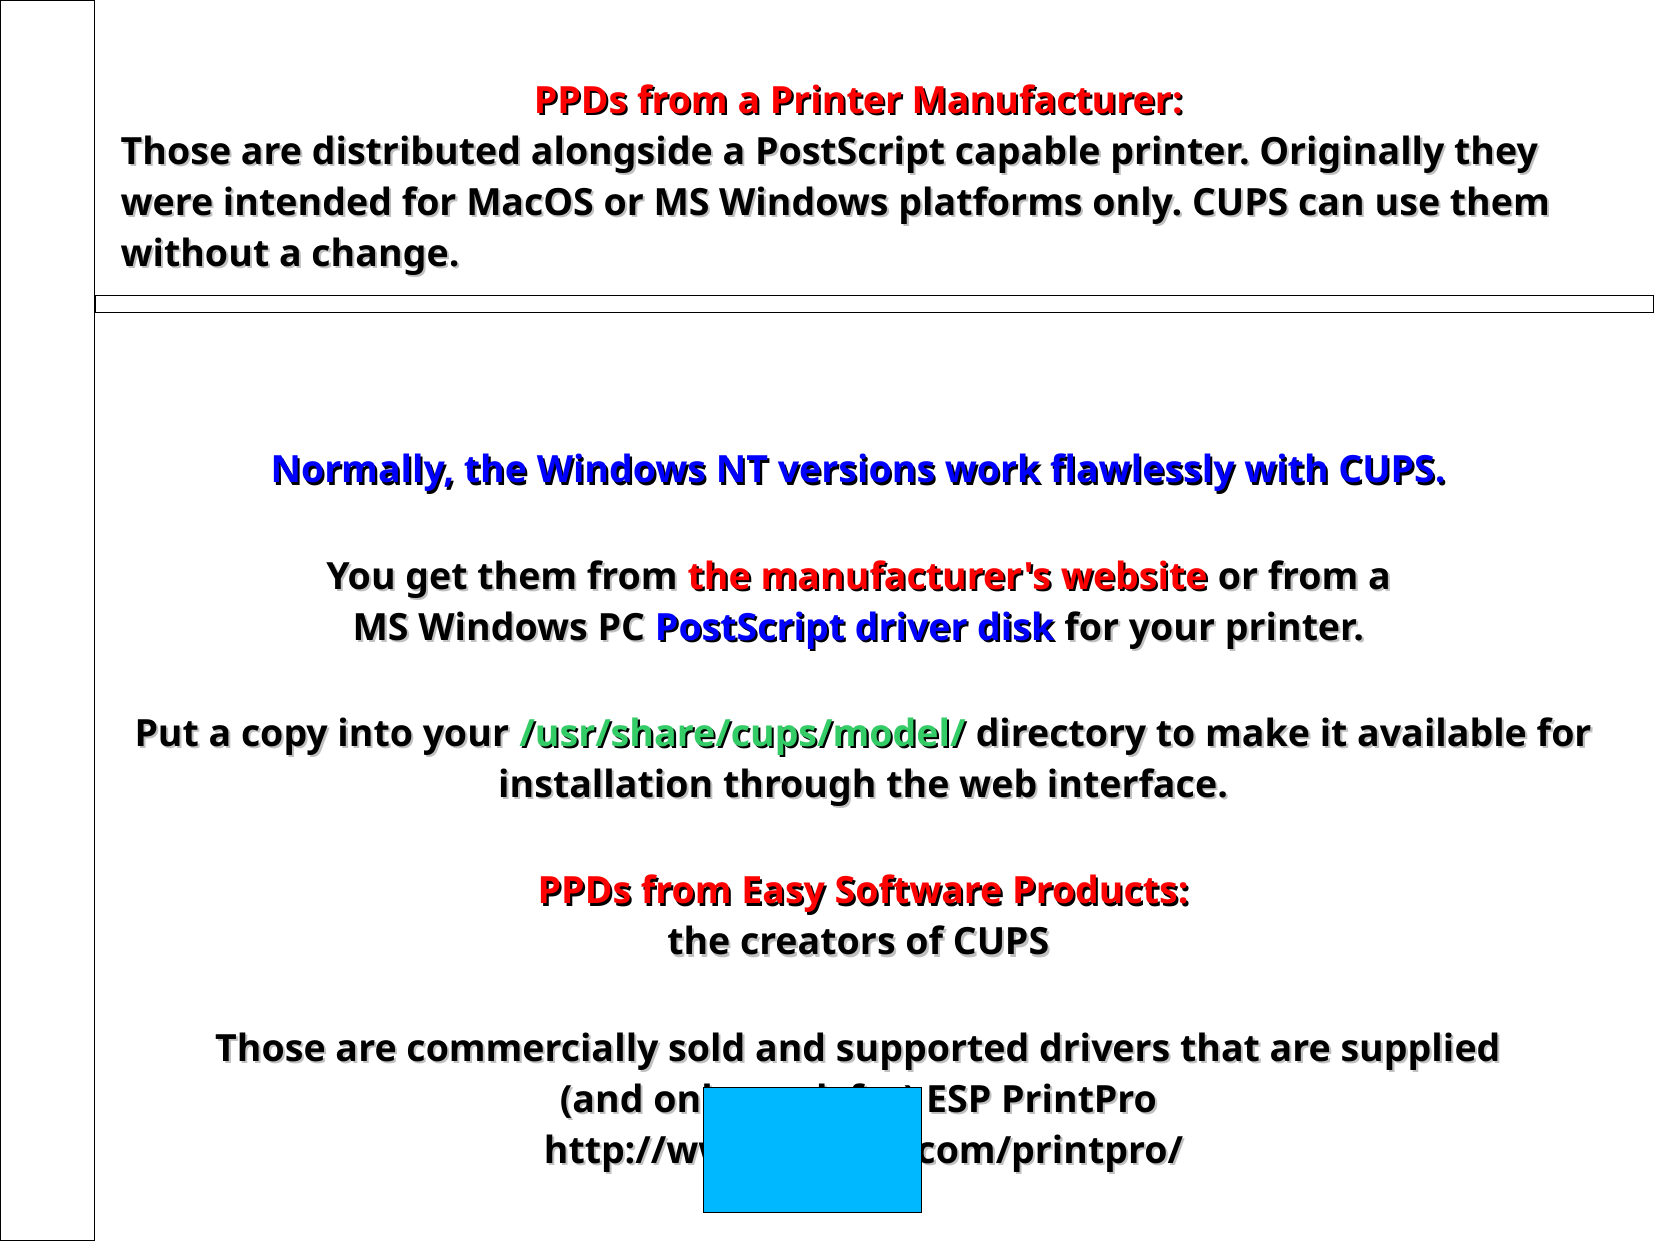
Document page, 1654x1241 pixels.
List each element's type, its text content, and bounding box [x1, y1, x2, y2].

text_box PPDs from a Printer Manufacturer: Those are distributed alongside a PostScript capable printer. Originally they were intended for MacOS or MS Windows platforms only. CUPS can use them without a change. Normally, the Windows NT versions work flawlessly with CUPS. You get them from the manufacturer's website or from a MS Windows PC PostScript driver disk for your printer. Put a copy into your /usr/share/cups/model/ directory to make it available for installation through the web interface. PPDs from Easy Software Products: the creators of CUPS Those are commercially sold and supported drivers that are supplied (and only work for) ESP PrintPro http://www.easysw.com/printpro/ [120, 17, 1607, 1226]
text_box [703, 1087, 922, 1213]
